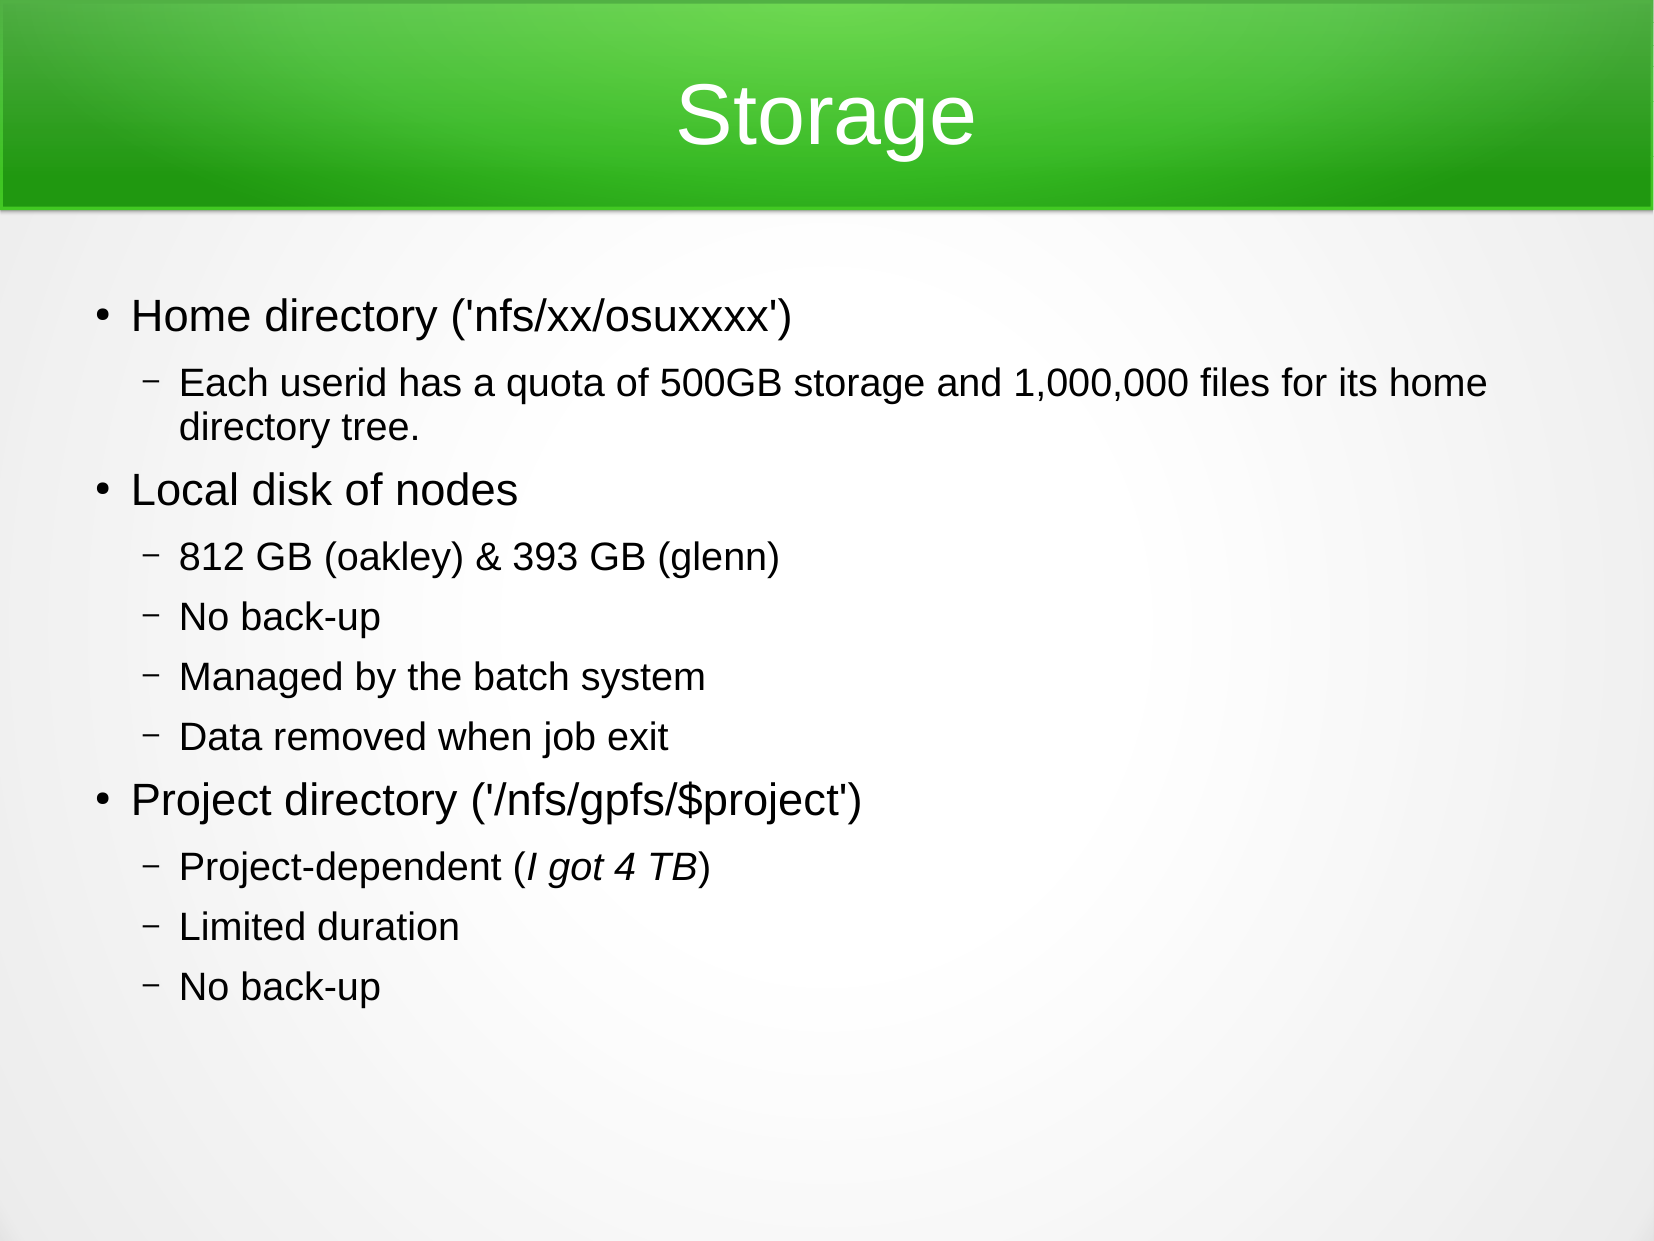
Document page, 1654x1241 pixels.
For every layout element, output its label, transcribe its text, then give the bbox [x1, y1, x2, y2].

title Storage [82, 49, 1571, 179]
list Home directory ('nfs/xx/osuxxxx') Each userid has a quota of 500GB storage and 1,000,000 files for its home directory tree. Local disk of nodes 812 GB (oakley) & 393 GB (glenn) No back-up Managed by the batch system Data removed when job exit Project directory ('/nfs/gpfs/$project') Project-dependent (I got 4 TB) Limited duration No back-up [82, 290, 1538, 1010]
